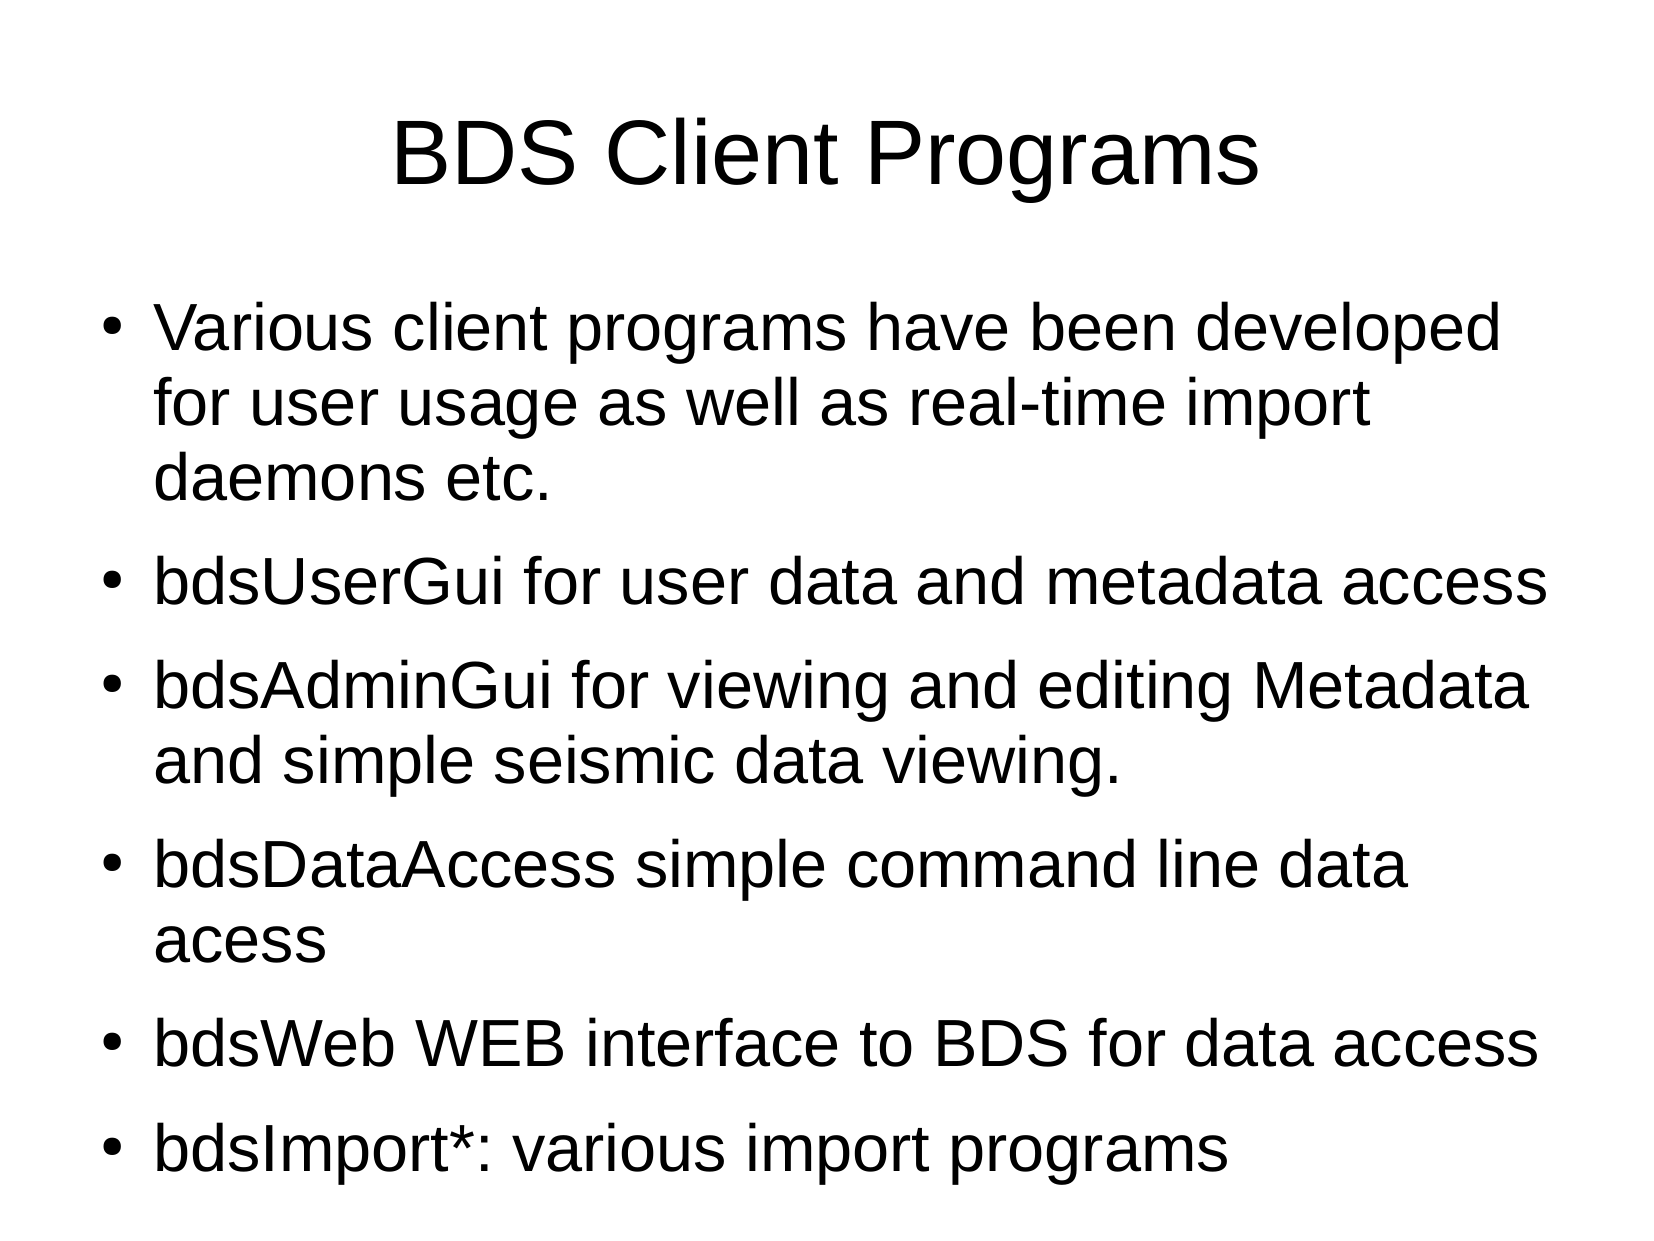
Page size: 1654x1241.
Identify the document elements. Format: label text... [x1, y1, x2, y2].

title BDS Client Programs [82, 49, 1571, 257]
list Various client programs have been developed for user usage as well as real-time import daemons etc. bdsUserGui for user data and metadata access bdsAdminGui for viewing and editing Metadata and simple seismic data viewing. bdsDataAccess simple command line data acess bdsWeb WEB interface to BDS for data access bdsImport*: various import programs [82, 290, 1571, 1186]
